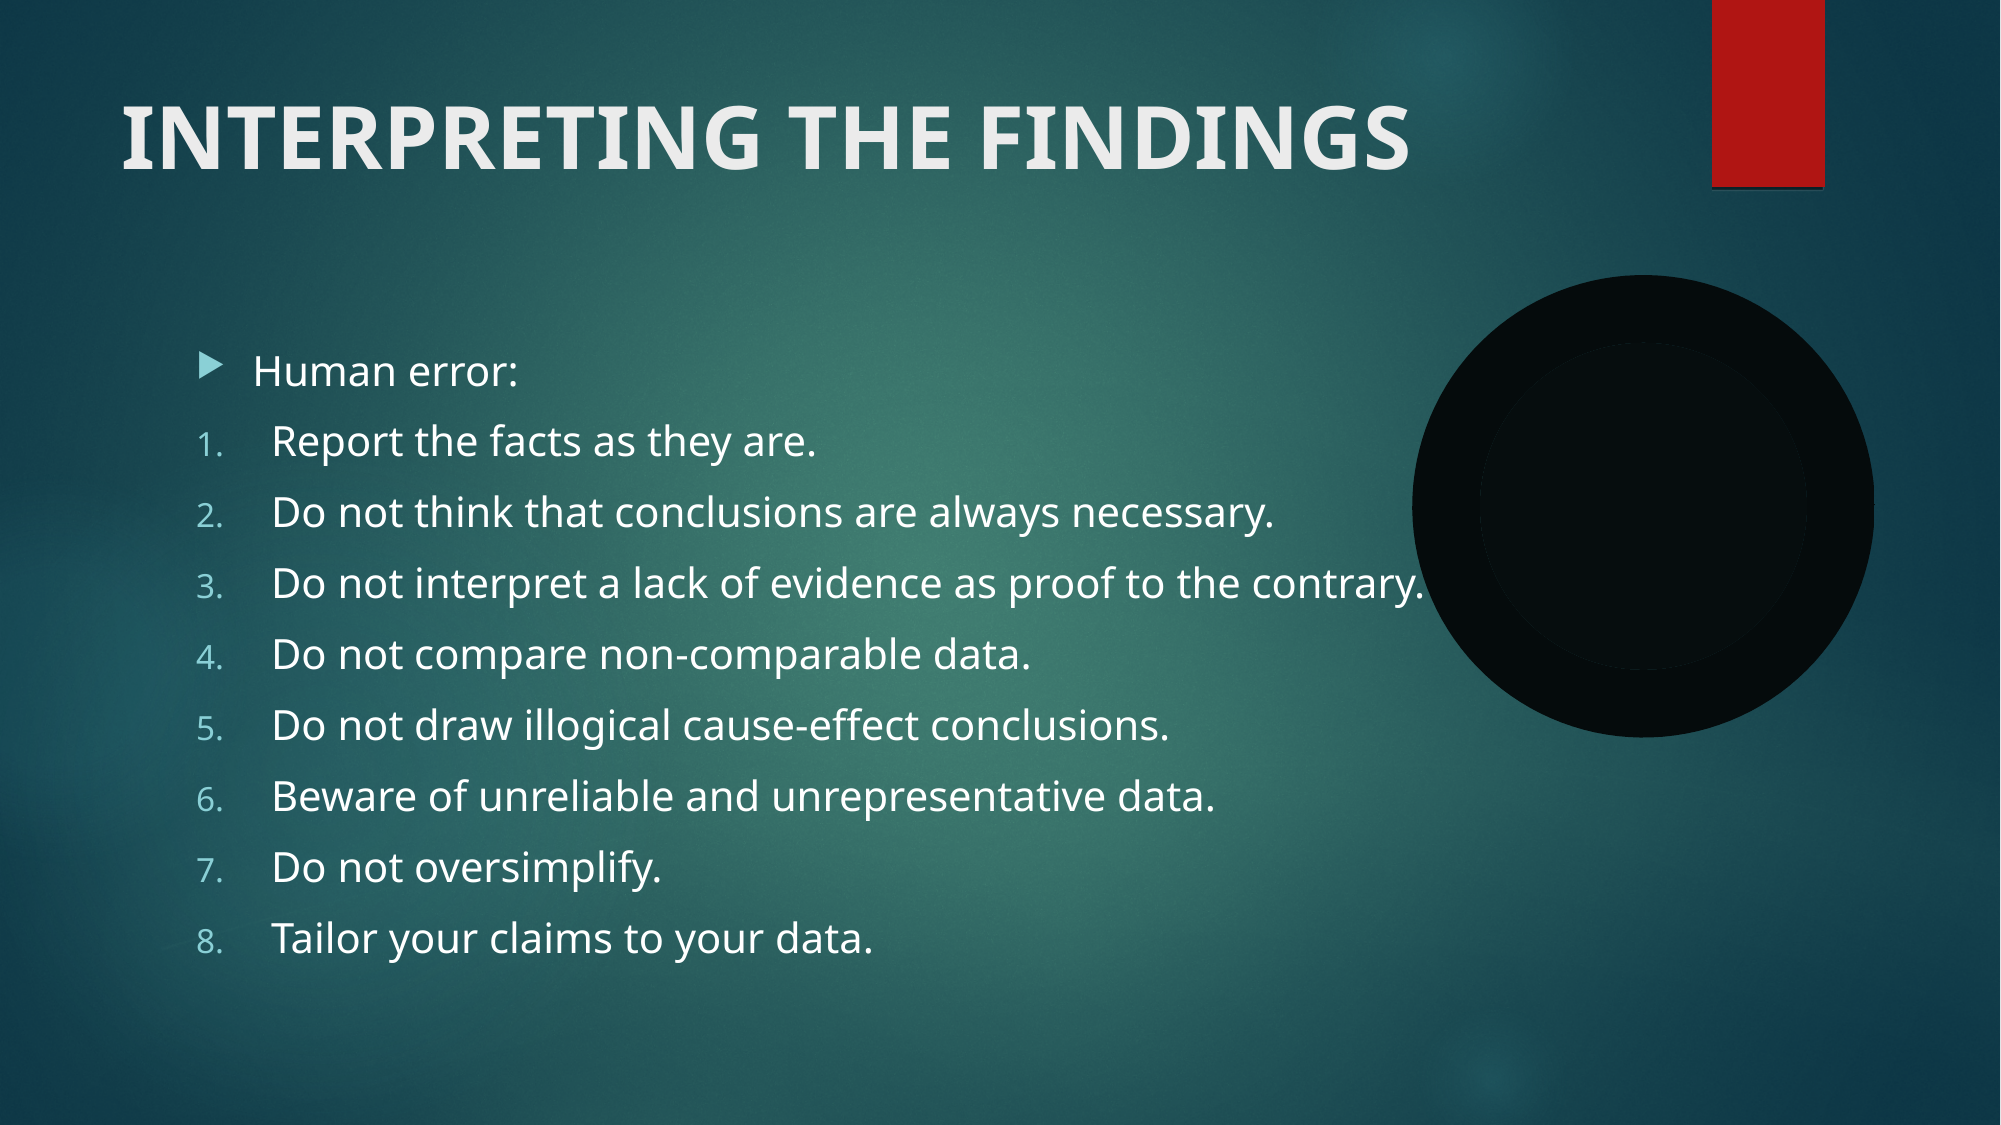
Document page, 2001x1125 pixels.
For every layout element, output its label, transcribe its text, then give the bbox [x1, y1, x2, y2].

list Human error: Report the facts as they are. Do not think that conclusions are always necessary. Do not interpret a lack of evidence as proof to the contrary. Do not compare non-comparable data. Do not draw illogical cause-effect conclusions. Beware of unreliable and unrepresentative data. Do not oversimplify. Tailor your claims to your data. [181, 336, 1649, 1026]
title INTERPRETING THE FINDINGS [106, 74, 1649, 305]
